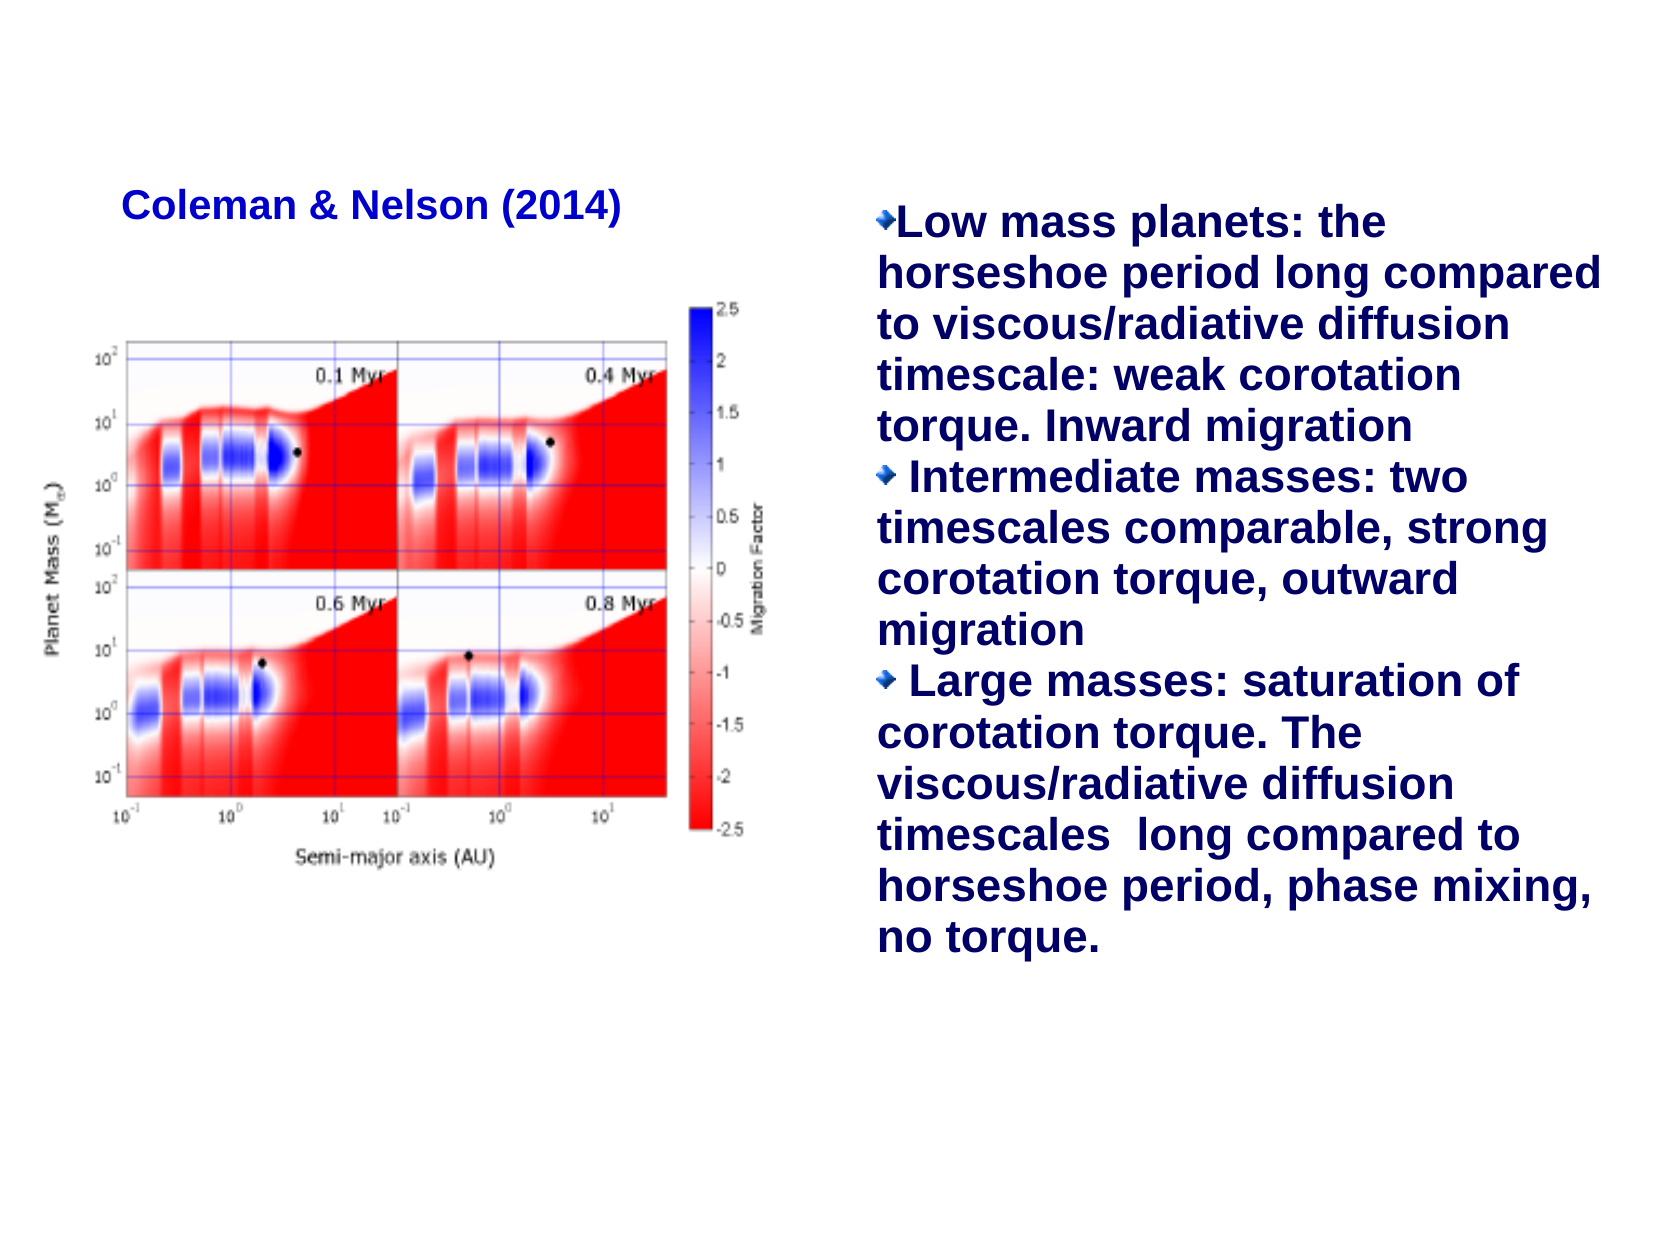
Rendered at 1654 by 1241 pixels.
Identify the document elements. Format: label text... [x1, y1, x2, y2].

text_box Low mass planets: the horseshoe period long compared to viscous/radiative diffusion timescale: weak corotation torque. Inward migration Intermediate masses: two timescales comparable, strong corotation torque, outward migration Large masses: saturation of corotation torque. The viscous/radiative diffusion timescales long compared to horseshoe period, phase mixing, no torque. [862, 188, 1619, 971]
picture [0, 259, 815, 910]
text_box Coleman & Nelson (2014) [106, 174, 674, 237]
